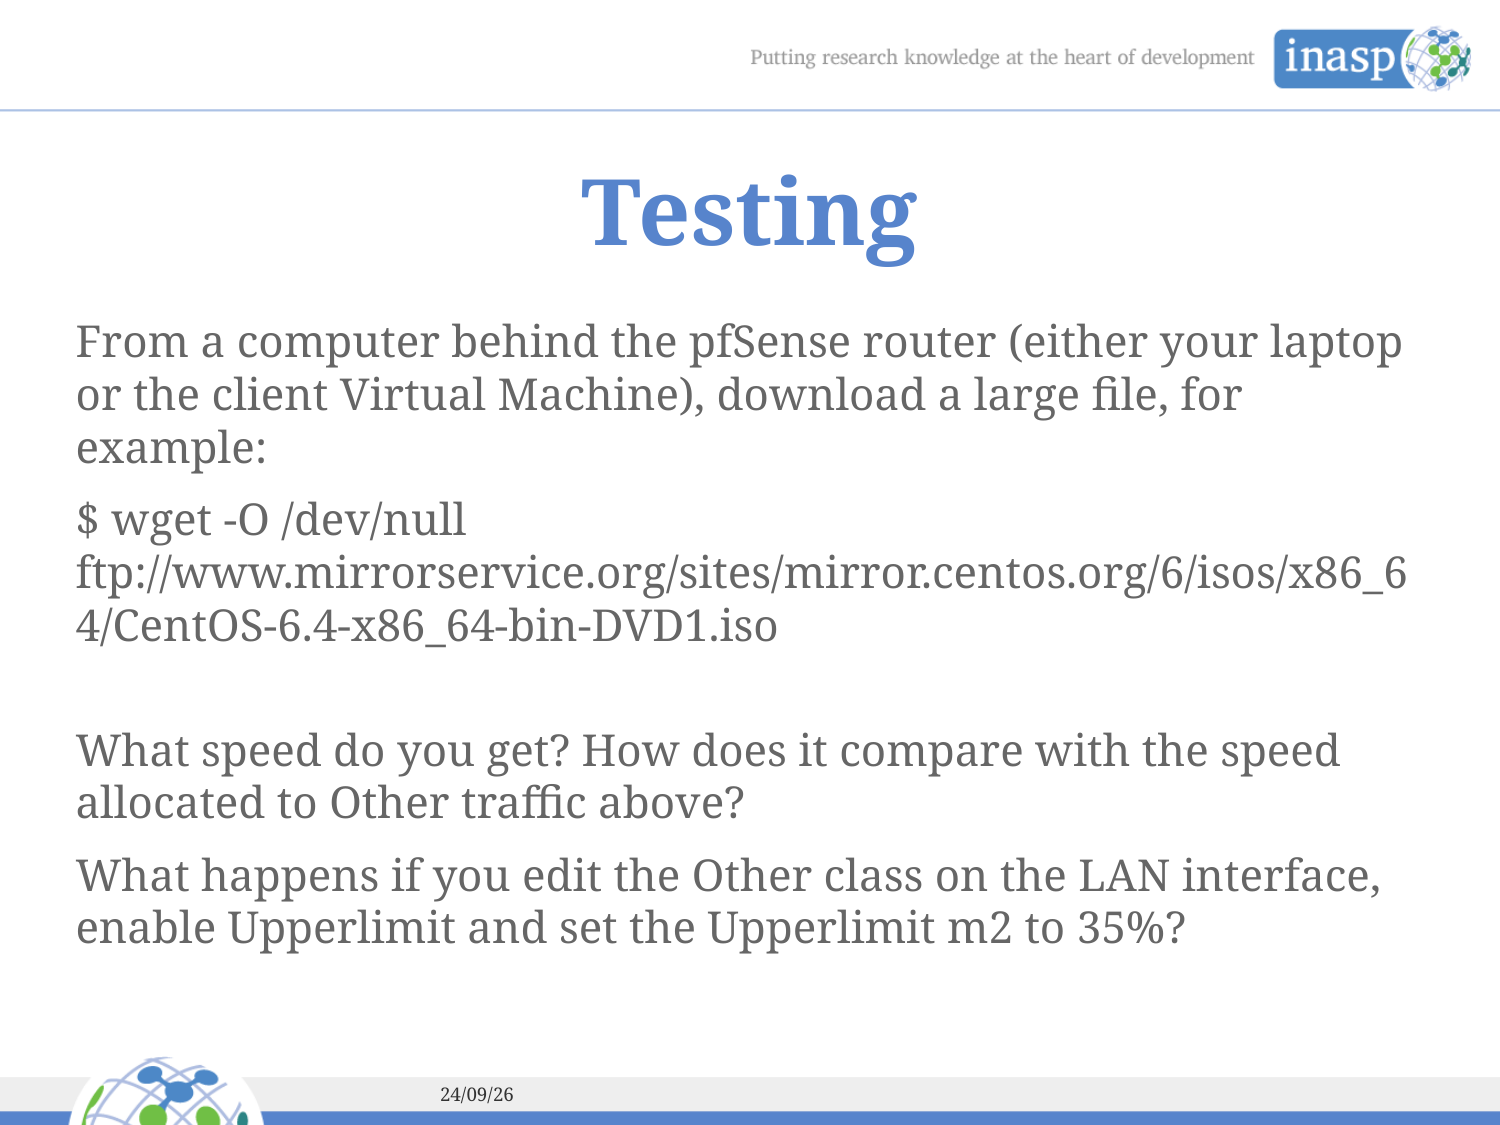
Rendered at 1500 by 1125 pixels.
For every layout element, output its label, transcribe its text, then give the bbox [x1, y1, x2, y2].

list From a computer behind the pfSense router (either your laptop or the client Virtual Machine), download a large file, for example: $ wget -O /dev/null ftp://www.mirrorservice.org/sites/mirror.centos.org/6/isos/x86_64/CentOS-6.4-x86_64-bin-DVD1.iso What speed do you get? How does it compare with the speed allocated to Other traffic above? What happens if you edit the Other class on the LAN interface, enable Upperlimit and set the Upperlimit m2 to 35%? [75, 313, 1426, 967]
title Testing [75, 129, 1426, 313]
picture [0, 0, 1500, 1125]
